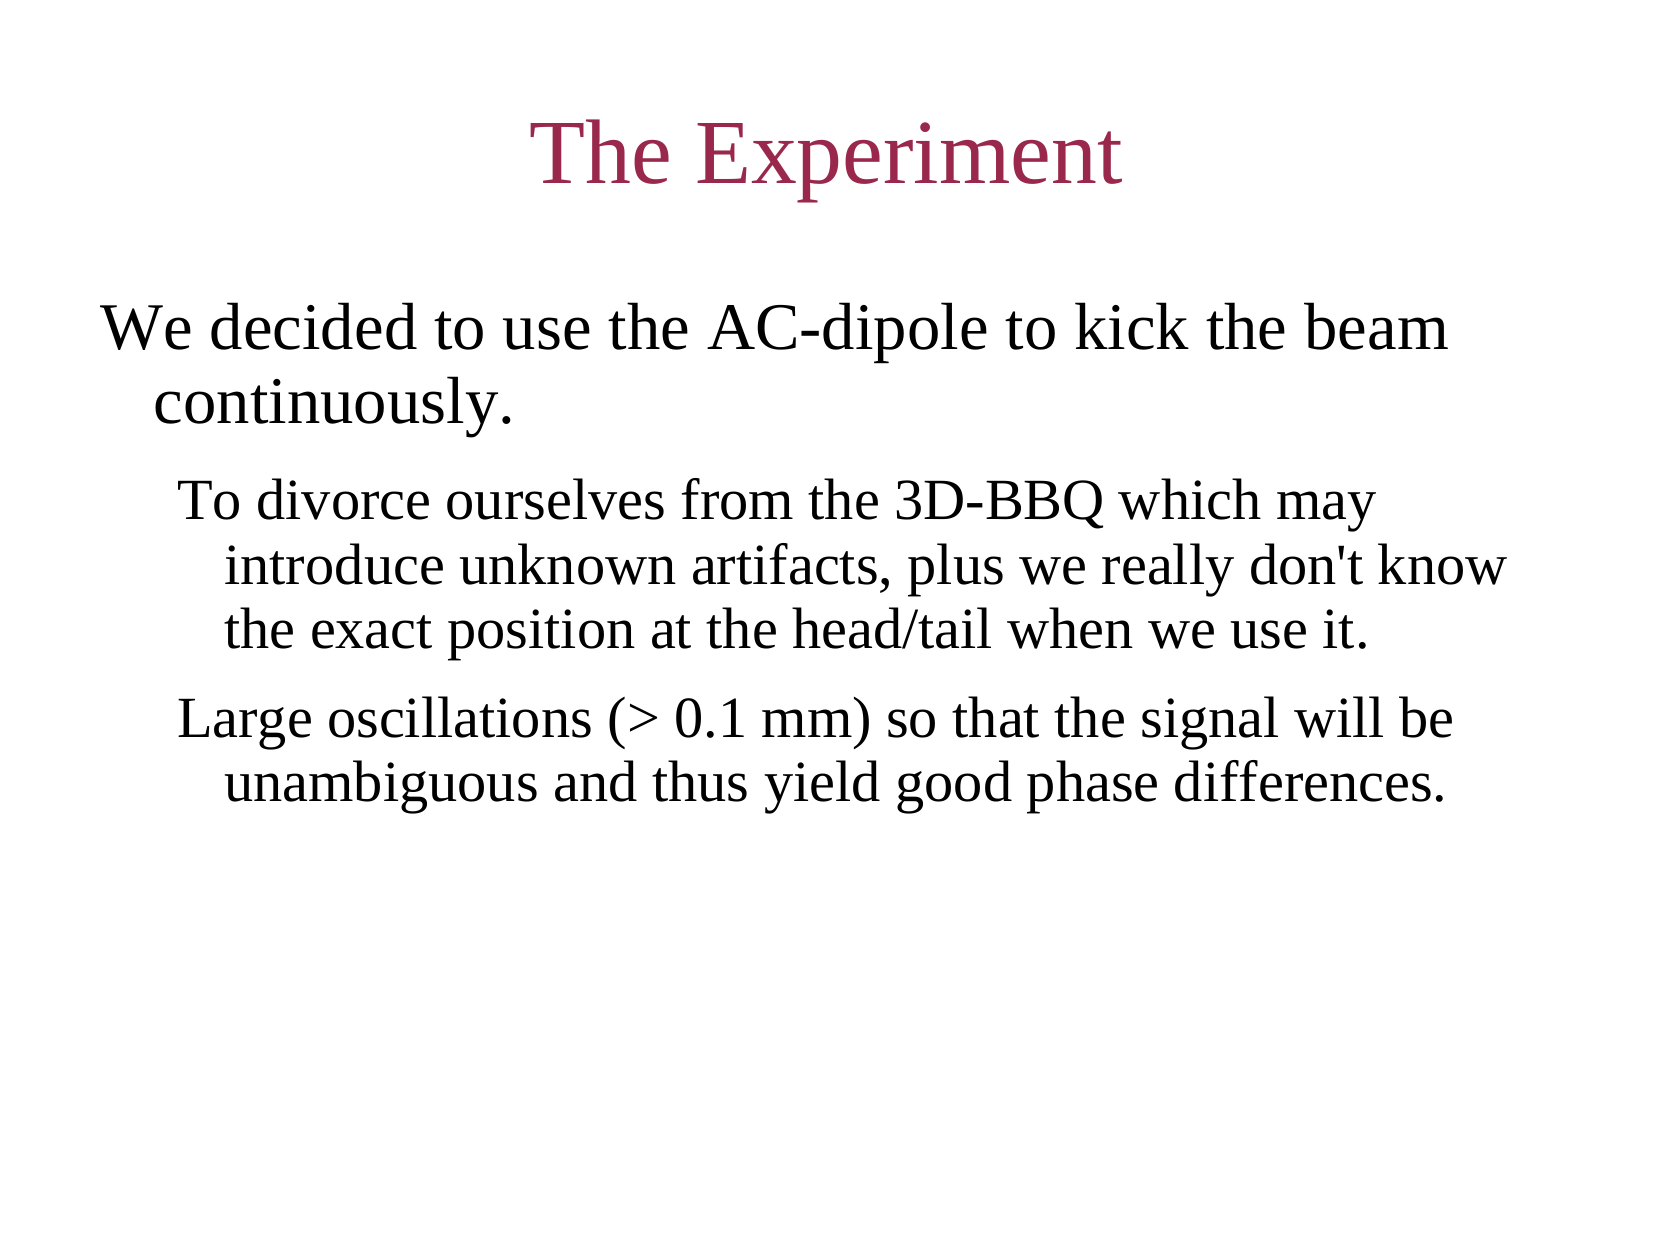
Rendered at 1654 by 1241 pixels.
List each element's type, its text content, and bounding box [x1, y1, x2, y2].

list We decided to use the AC-dipole to kick the beam continuously. To divorce ourselves from the 3D-BBQ which may introduce unknown artifacts, plus we really don't know the exact position at the head/tail when we use it. Large oscillations (> 0.1 mm) so that the signal will be unambiguous and thus yield good phase differences. [82, 290, 1571, 1109]
title The Experiment [82, 49, 1571, 257]
